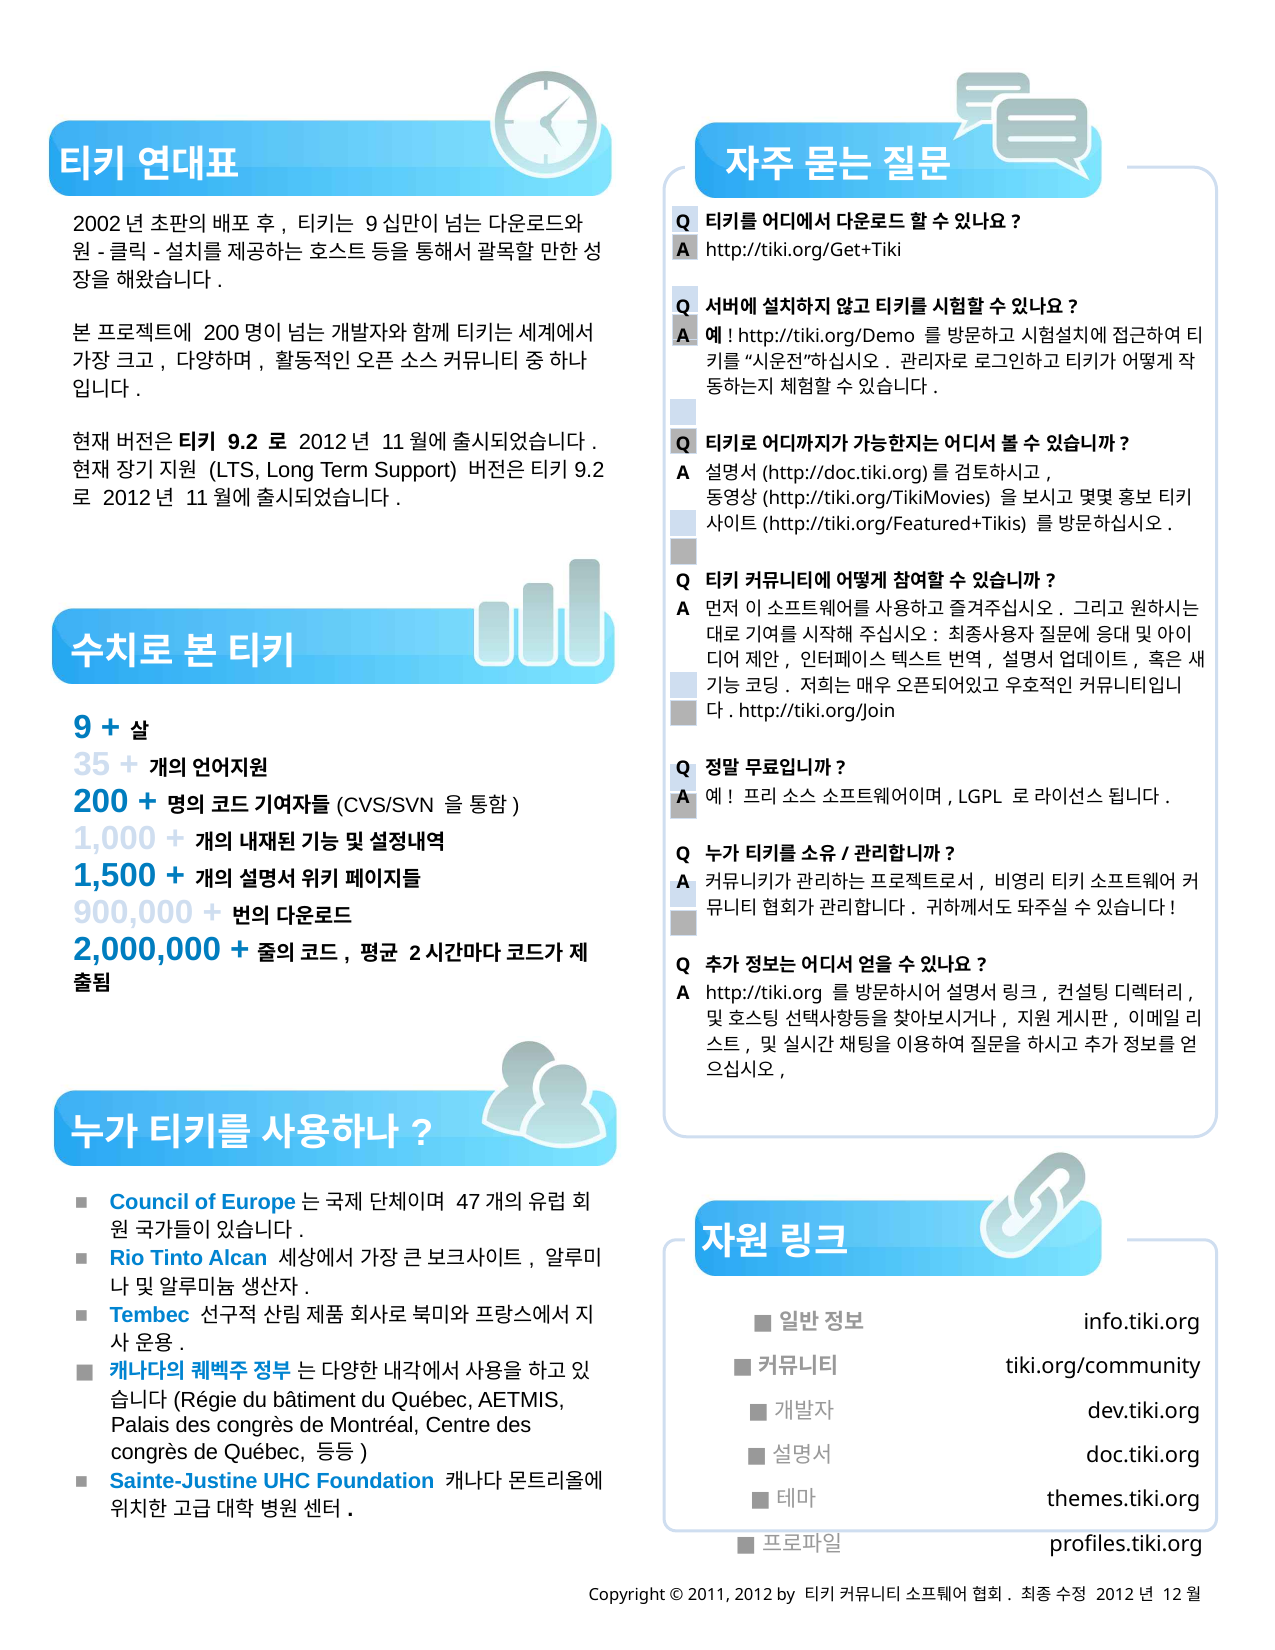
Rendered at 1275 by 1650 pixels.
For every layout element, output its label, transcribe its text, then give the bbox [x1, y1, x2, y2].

picture [44, 1036, 642, 1166]
text_box ■ 일반 정보 info.tiki.org ■ 커뮤니티 tiki.org/community ■개발자 dev.tiki.org ■ 설명서 doc.tiki.org ■ 테마 themes.tiki.org ■ 프로파일 profiles.tiki.org [658, 1284, 1222, 1531]
text_box 누가 티키를 사용하나? [55, 1098, 586, 1167]
text_box Copyright © 2011, 2012 by 티키 커뮤니티 소프퉤어 협회. 최종 수정 2012년 12월 [58, 1575, 1217, 1609]
picture [685, 1146, 1127, 1276]
text_box 2002년 초판의 배포 후, 티키는 9십만이 넘는 다운로드와 원-클릭-설치를 제공하는 호스트 등을 통해서 괄목할 만한 성장을 해왔습니다. 본 프로젝트에 200명이 넘는 개발자와 함께 티키는 세계에서 가장 크고, 다양하며, 활동적인 오픈 소스 커뮤니티 중 하나입니다. 현재 버전은 티키 9.2 로 2012년 11월에 출시되었습니다. 현재 장기 지원 (LTS, Long Term Support) 버전은 티키9.2 로 2012년 11월에 출시되었습니다. [58, 201, 621, 554]
text_box 자주 묻는 질문 [710, 129, 1034, 198]
text_box Q 티키를 어디에서 다운로드 할 수 있나요? A http://tiki.org/Get+Tiki Q 서버에 설치하지 않고 티키를 시험할 수 있나요? A 예! http://tiki.org/Demo 를 방문하고 시험설치에 접근하여 티키를 “시운전”하십시오. 관리자로 로그인하고 티키가 어떻게 작동하는지 체험할 수 있습니다. Q 티키로 어디까지가 가능한지는 어디서 볼 수 있습니까? A 설명서(http://doc.tiki.org)를 검토하시고, 동영상(http://tiki.org/TikiMovies) 을 보시고 몇몇 홍보 티키 사이트(http://tiki.org/Featured+Tikis) 를 방문하십시오. Q 티키 커뮤니티에 어떻게 참여할 수 있습니까? A 먼저 이 소프트웨어를 사용하고 즐겨주십시오. 그리고 원하시는 대로 기여를 시작해 주십시오: 최종사용자 질문에 응대 및 아이디어 제안, 인터페이스 텍스트 번역, 설명서 업데이트, 혹은 새 기능 코딩. 저희는 매우 오픈되어있고 우호적인 커뮤니티입니다. http://tiki.org/Join Q 정말 무료입니까? A 예! 프리 소스 소프트웨어이며, LGPL 로 라이선스 됩니다. Q 누가 티키를 소유/관리합니까? A 커뮤니키가 관리하는 프로젝트로서, 비영리 티키 소프트웨어 커뮤니티 협회가 관리합니다. 귀하께서도 돠주실 수 있습니다! Q 추가 정보는 어디서 얻을 수 있나요? A http://tiki.org 를 방문하시어 설명서 링크, 컨설팅 디렉터리, 및 호스팅 선택사항등을 찾아보시거나, 지원 게시판, 이메일 리스트, 및 실시간 채팅을 이용하여 질문을 하시고 추가 정보를 얻으십시오, [653, 201, 1222, 1077]
text_box ■ Council of Europe는 국제 단체이며 47개의 유럽 회원 국가들이 있습니다. ■ Rio Tinto Alcan 세상에서 가장 큰 보크사이트, 알루미나 및 알루미늄 생산자. ■ Tembec 선구적 산림 제품 회사로 북미와 프랑스에서 지사 운용. ■ 캐나다의 퀘벡주 정부 는 다양한 내각에서 사용을 하고 있습니다(Régie du bâtiment du Québec, AETMIS, Palais des congrès de Montréal, Centre des congrès de Québec, 등등) ■ Sainte-Justine UHC Foundation 캐나다 몬트리올에 위치한 고급 대학 병원 센터. [58, 1179, 622, 1575]
text_box 티키 연대표 [43, 129, 574, 198]
picture [42, 554, 640, 684]
text_box 9 + 살 35 + 개의 언어지원 200 + 명의 코드 기여자들(CVS/SVN 을 통함) 1,000 + 개의 내재된 기능 및 설정내역 1,500 + 개의 설명서 위키 페이지들 900,000 + 번의 다운로드 2,000,000 + 줄의 코드, 평균 2시간마다 코드가 제출됨 [58, 701, 622, 1026]
picture [39, 66, 637, 196]
text_box 자원 링크 [686, 1207, 1003, 1276]
text_box 수치로 본 티키 [55, 616, 586, 685]
picture [685, 68, 1127, 198]
